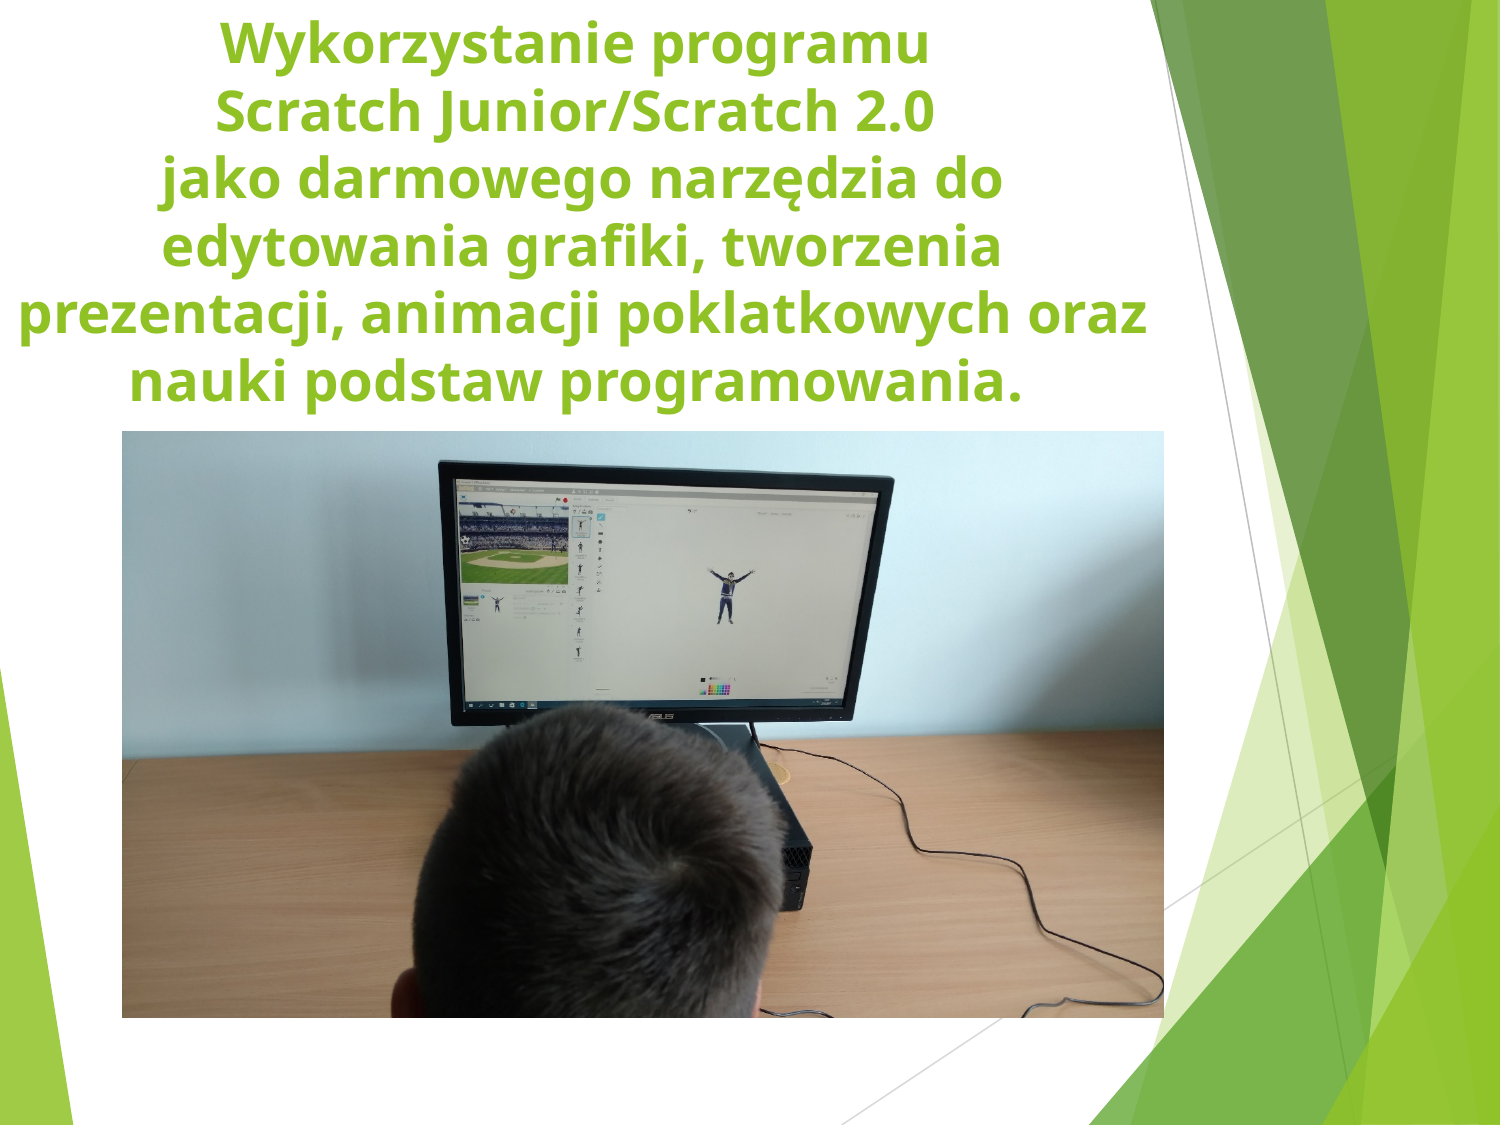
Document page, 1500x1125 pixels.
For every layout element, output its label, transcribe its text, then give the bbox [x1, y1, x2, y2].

picture [122, 431, 1164, 1018]
title Wykorzystanie programu Scratch Junior/Scratch 2.0 jako darmowego narzędzia do edytowania grafiki, tworzenia prezentacji, animacji poklatkowych oraz nauki podstaw programowania. [2, 0, 1164, 433]
